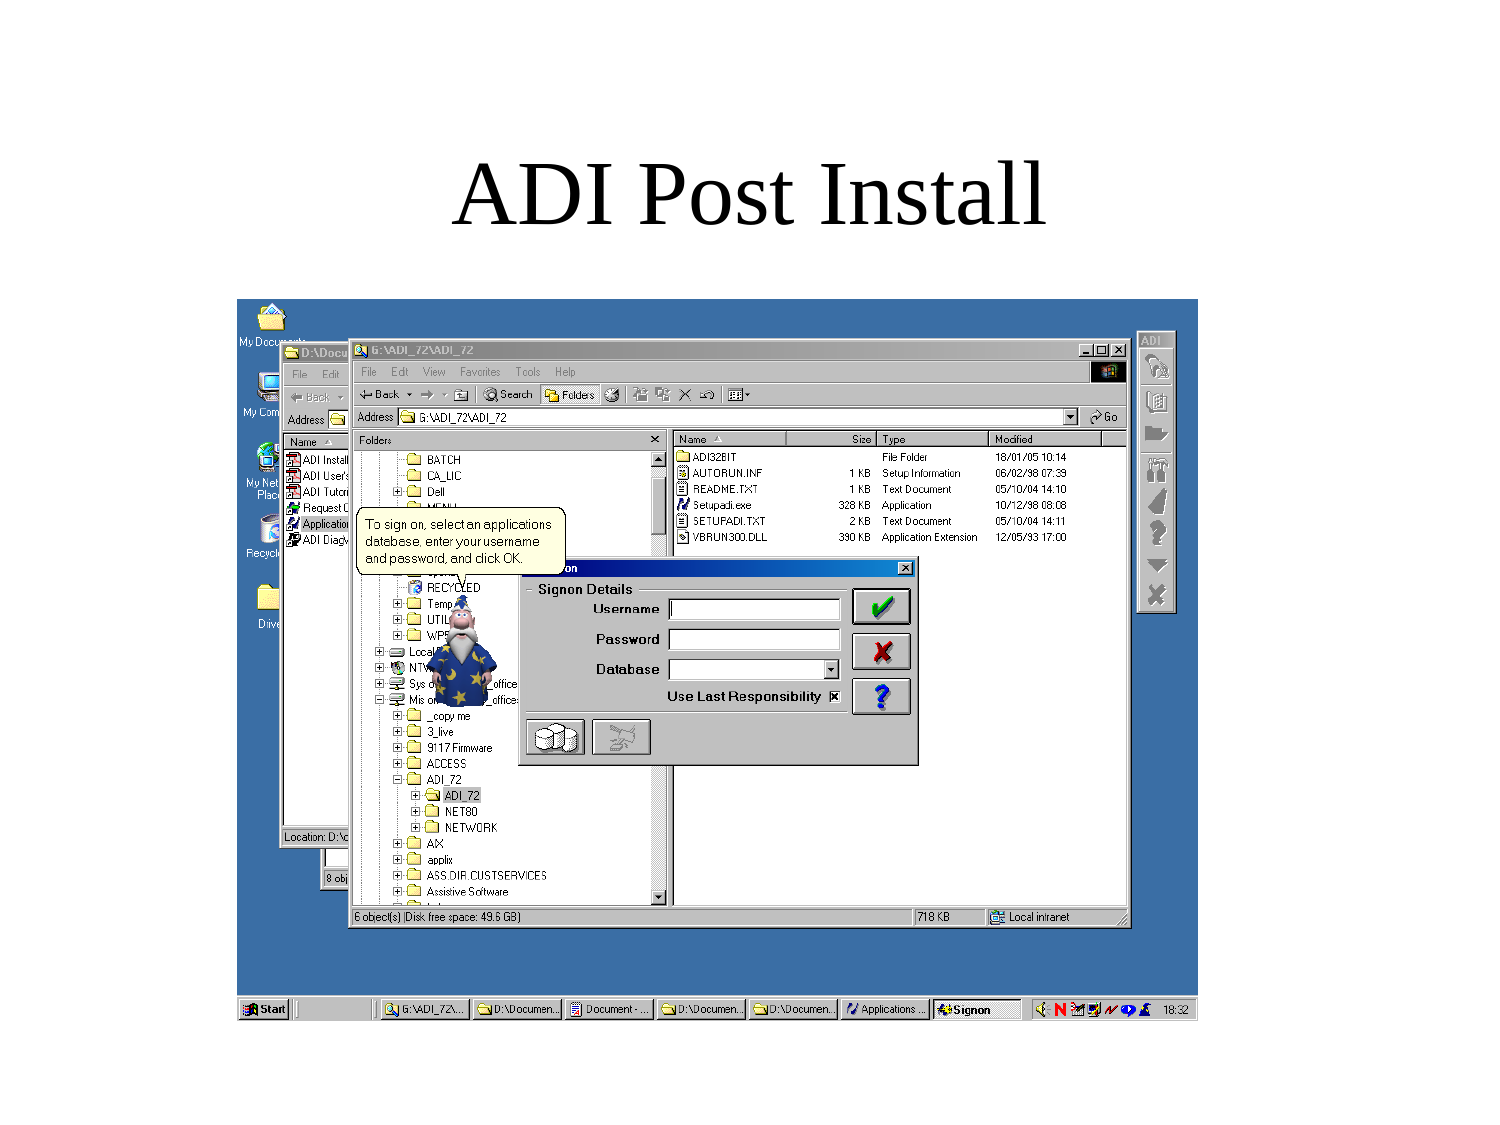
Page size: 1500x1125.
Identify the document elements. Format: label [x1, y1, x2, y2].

picture [237, 299, 1198, 1021]
